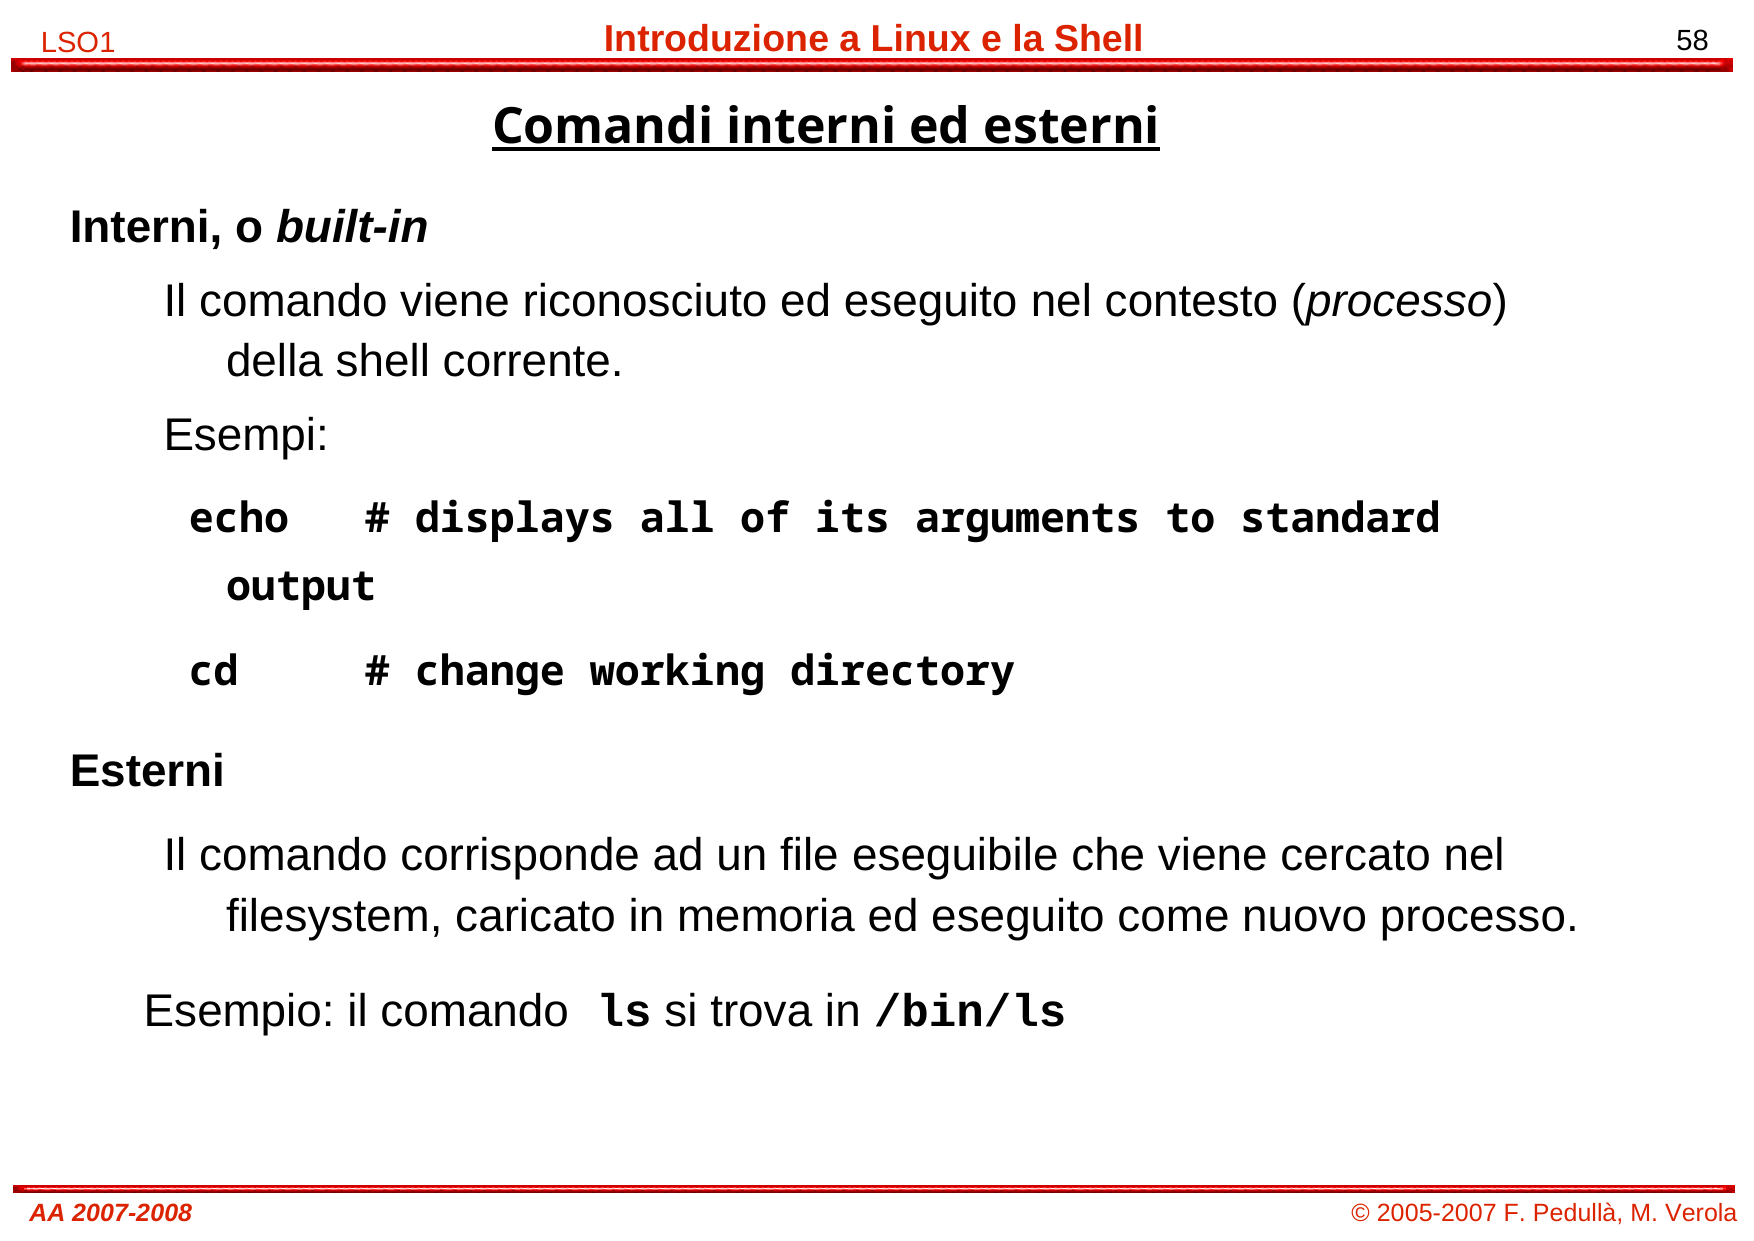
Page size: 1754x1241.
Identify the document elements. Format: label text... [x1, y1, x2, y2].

list Interni, o built-in Il comando viene riconosciuto ed eseguito nel contesto (processo) della shell corrente. Esempi: echo # displays all of its arguments to standard output cd # change working directory Esterni Il comando corrisponde ad un file eseguibile che viene cercato nel filesystem, caricato in memoria ed eseguito come nuovo processo. Esempio: il comando ls si trova in /bin/ls [55, 190, 1599, 1049]
picture [13, 1185, 1735, 1193]
title Comandi interni ed esterni [456, 78, 1197, 174]
picture [11, 58, 1733, 72]
